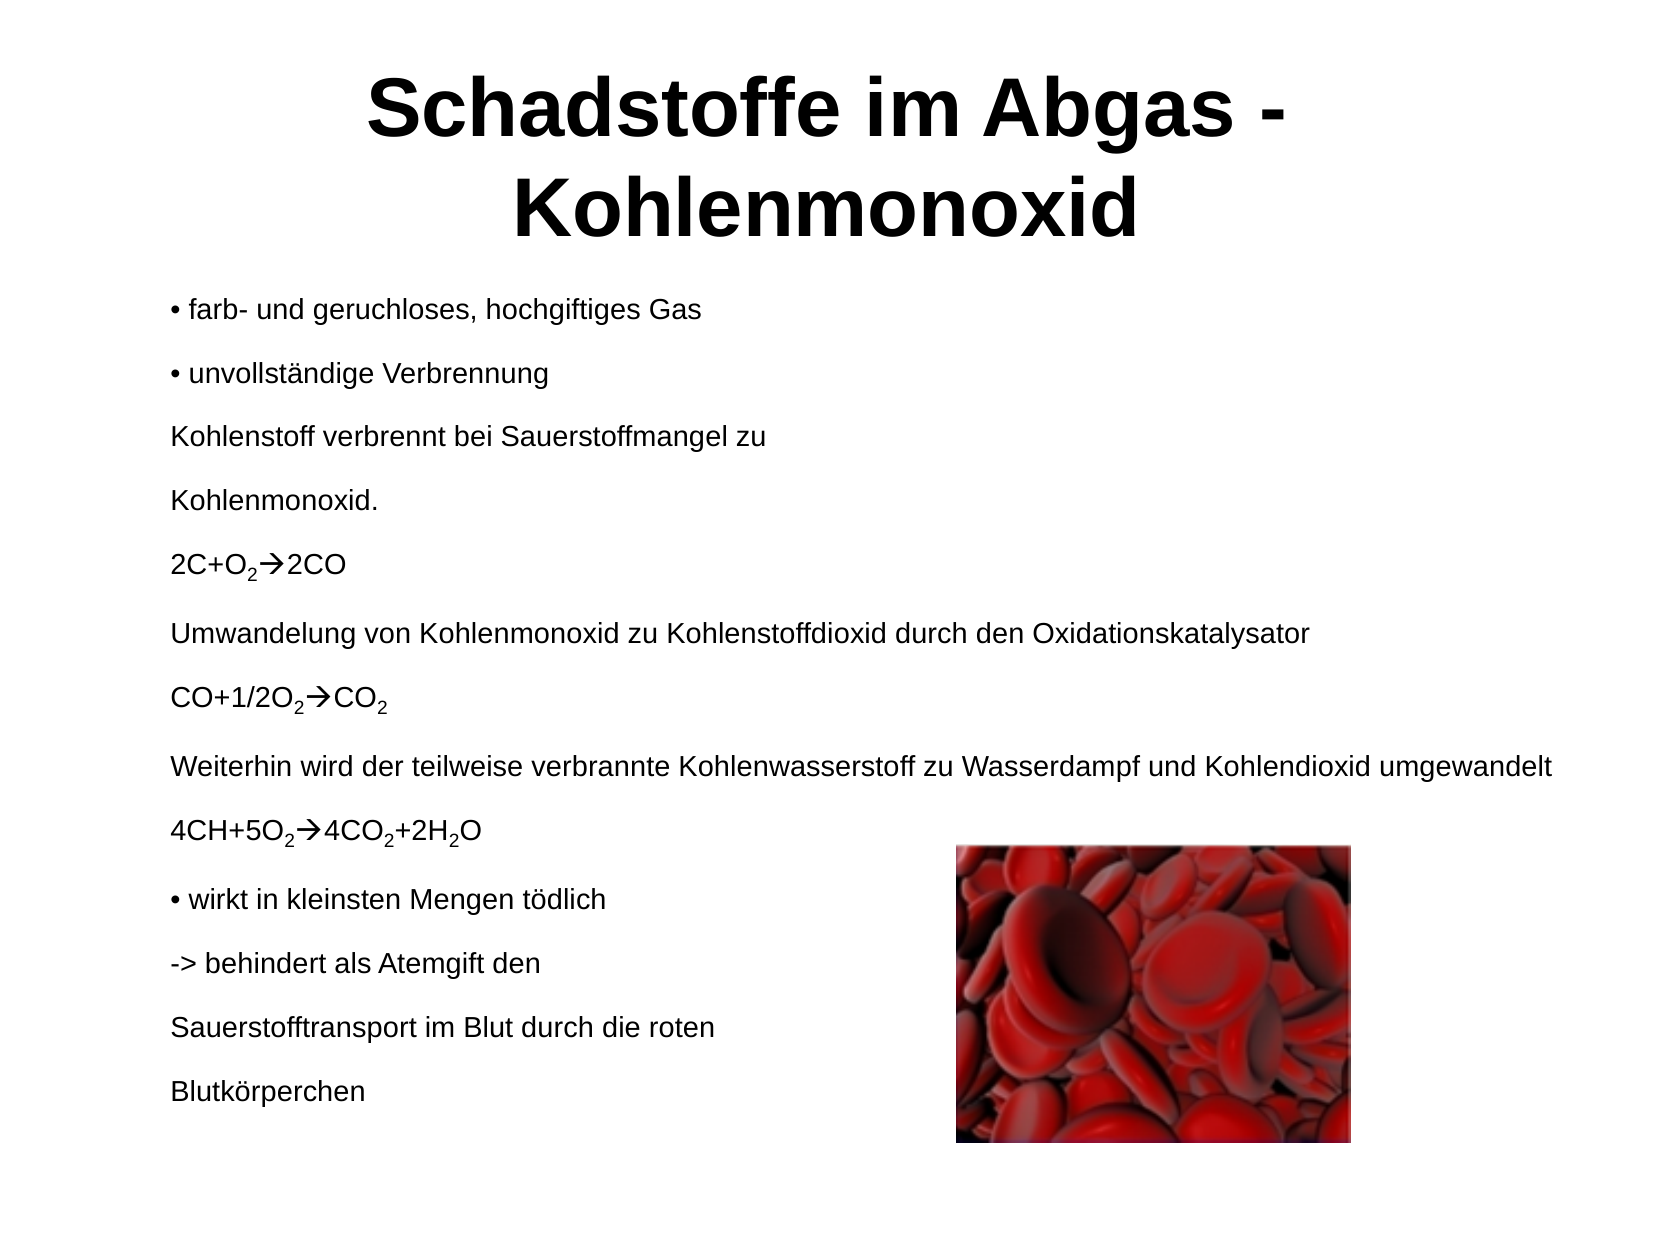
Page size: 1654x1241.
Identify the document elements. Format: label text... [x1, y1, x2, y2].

picture [956, 844, 1351, 1143]
title Schadstoffe im Abgas - Kohlenmonoxid [82, 49, 1571, 257]
list • farb- und geruchloses, hochgiftiges Gas • unvollständige Verbrennung Kohlenstoff verbrennt bei Sauerstoffmangel zu Kohlenmonoxid. 2C+O22CO Umwandelung von Kohlenmonoxid zu Kohlenstoffdioxid durch den Oxidationskatalysator CO+1/2O2CO2 Weiterhin wird der teilweise verbrannte Kohlenwasserstoff zu Wasserdampf und Kohlendioxid umgewandelt 4CH+5O24CO2+2H2O • wirkt in kleinsten Mengen tödlich -> behindert als Atemgift den Sauerstofftransport im Blut durch die roten Blutkörperchen [82, 290, 1571, 1109]
